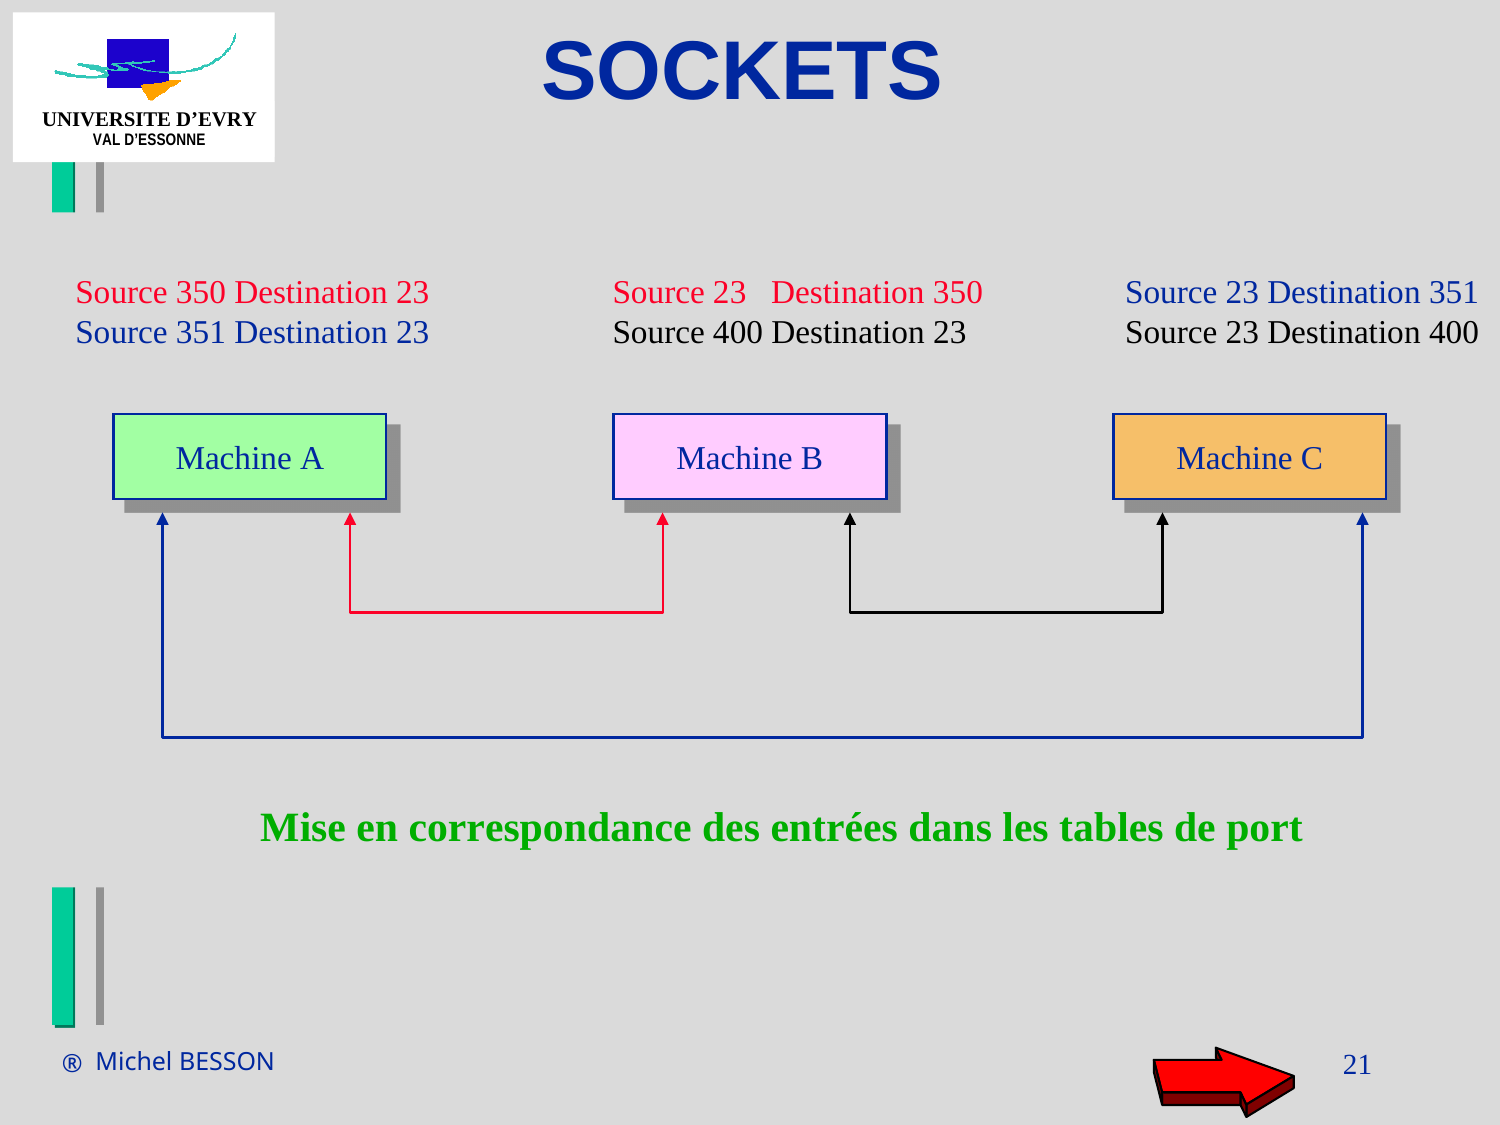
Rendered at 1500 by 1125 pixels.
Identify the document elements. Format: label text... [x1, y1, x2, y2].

text_box Machine B [613, 413, 887, 499]
text_box Machine A [113, 413, 387, 499]
text_box <numéro> [1074, 1025, 1388, 1101]
text_box Source 23 Destination 351 Source 23 Destination 400 [1109, 262, 1495, 358]
text_box Source 23 Destination 350 Source 400 Destination 23 [597, 262, 999, 358]
text_box [0, 212, 1500, 888]
text_box Machine C [1113, 413, 1387, 499]
text_box Michel BESSON [12, 1025, 325, 1101]
text_box [1153, 1047, 1294, 1117]
title SOCKETS [12, 8, 1472, 126]
text_box Mise en correspondance des entrées dans les tables de port [245, 792, 1320, 858]
text_box Source 350 Destination 23 Source 351 Destination 23 [60, 262, 446, 358]
